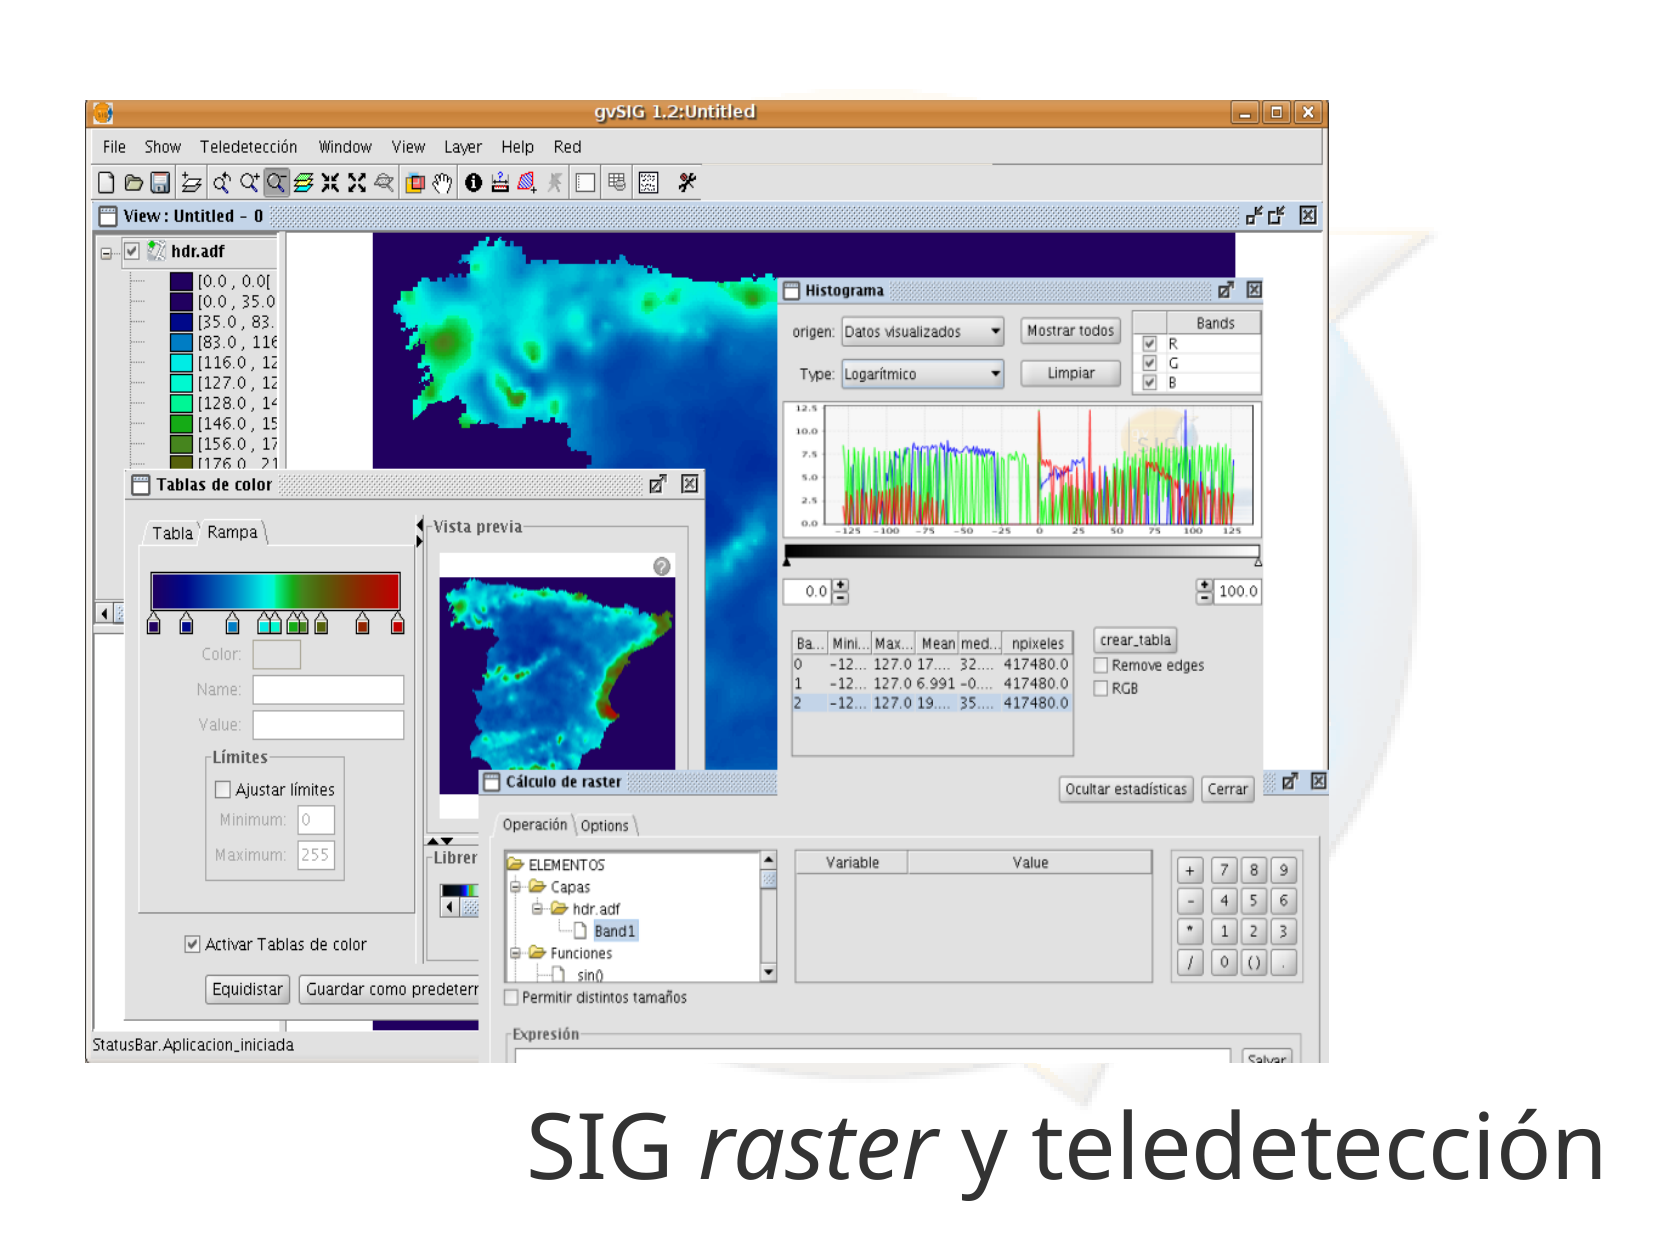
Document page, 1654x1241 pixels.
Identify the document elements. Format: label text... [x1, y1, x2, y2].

text_box SIG raster y teledetección [398, 1077, 1625, 1211]
picture [85, 100, 1329, 1063]
